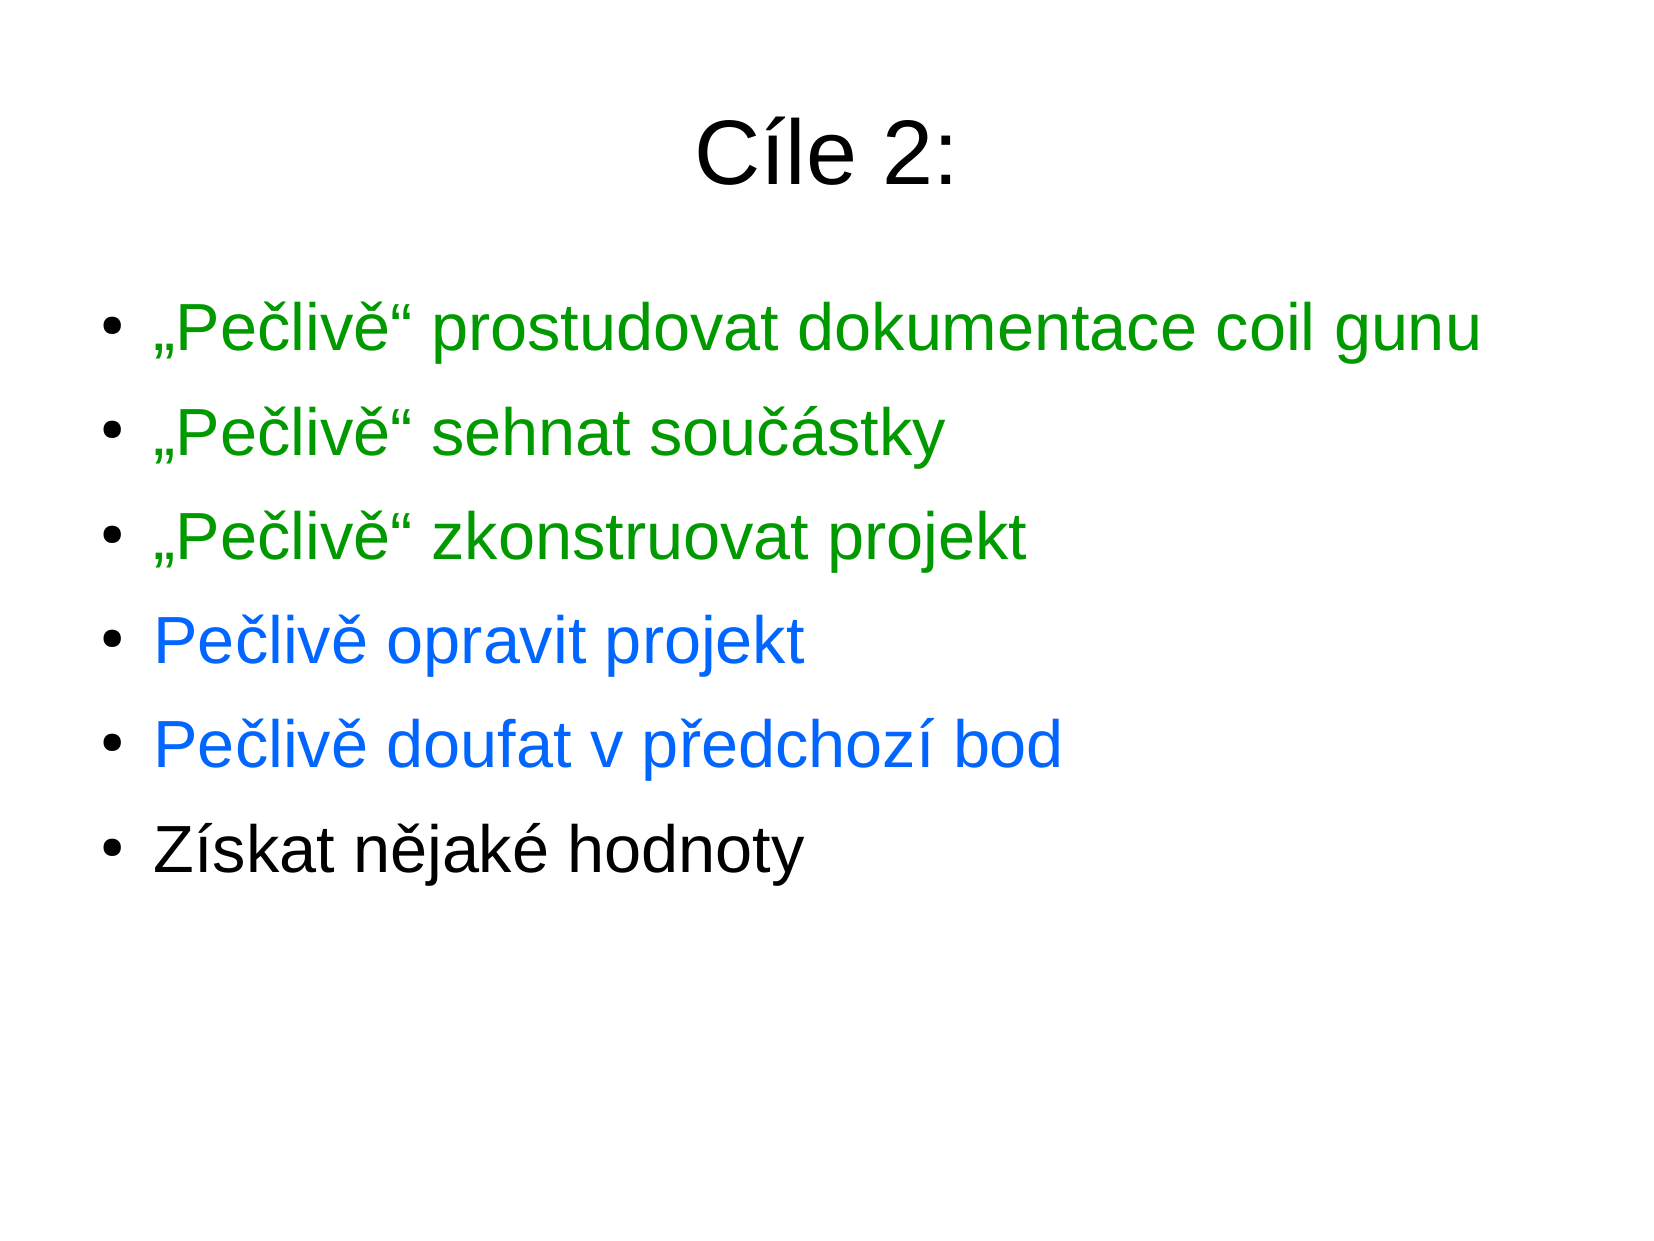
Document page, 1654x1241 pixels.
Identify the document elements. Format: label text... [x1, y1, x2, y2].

title Cíle 2: [82, 49, 1571, 257]
list „Pečlivě“ prostudovat dokumentace coil gunu „Pečlivě“ sehnat součástky „Pečlivě“ zkonstruovat projekt Pečlivě opravit projekt Pečlivě doufat v předchozí bod Získat nějaké hodnoty [82, 290, 1571, 1010]
